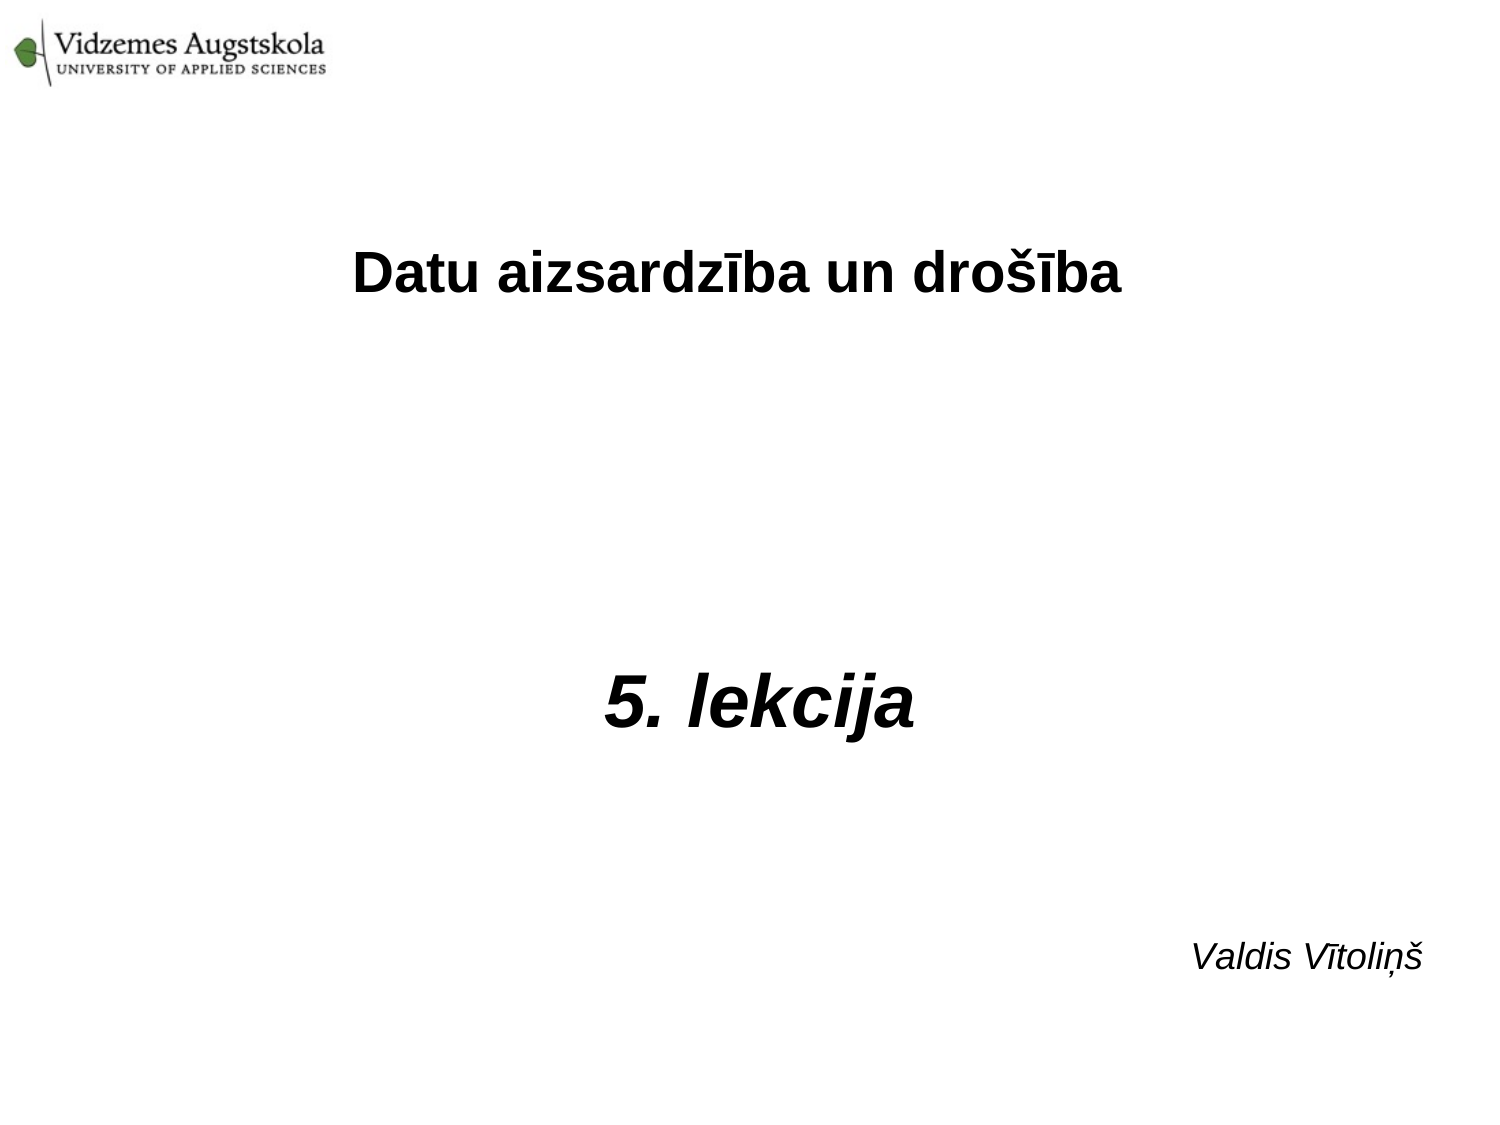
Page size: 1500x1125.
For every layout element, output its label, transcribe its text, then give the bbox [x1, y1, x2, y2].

list Valdis Vītoliņš [74, 933, 1424, 1004]
title Datu aizsardzība un drošība [94, 229, 1381, 319]
picture [5, 2, 334, 102]
text_box 5. lekcija [589, 653, 932, 759]
